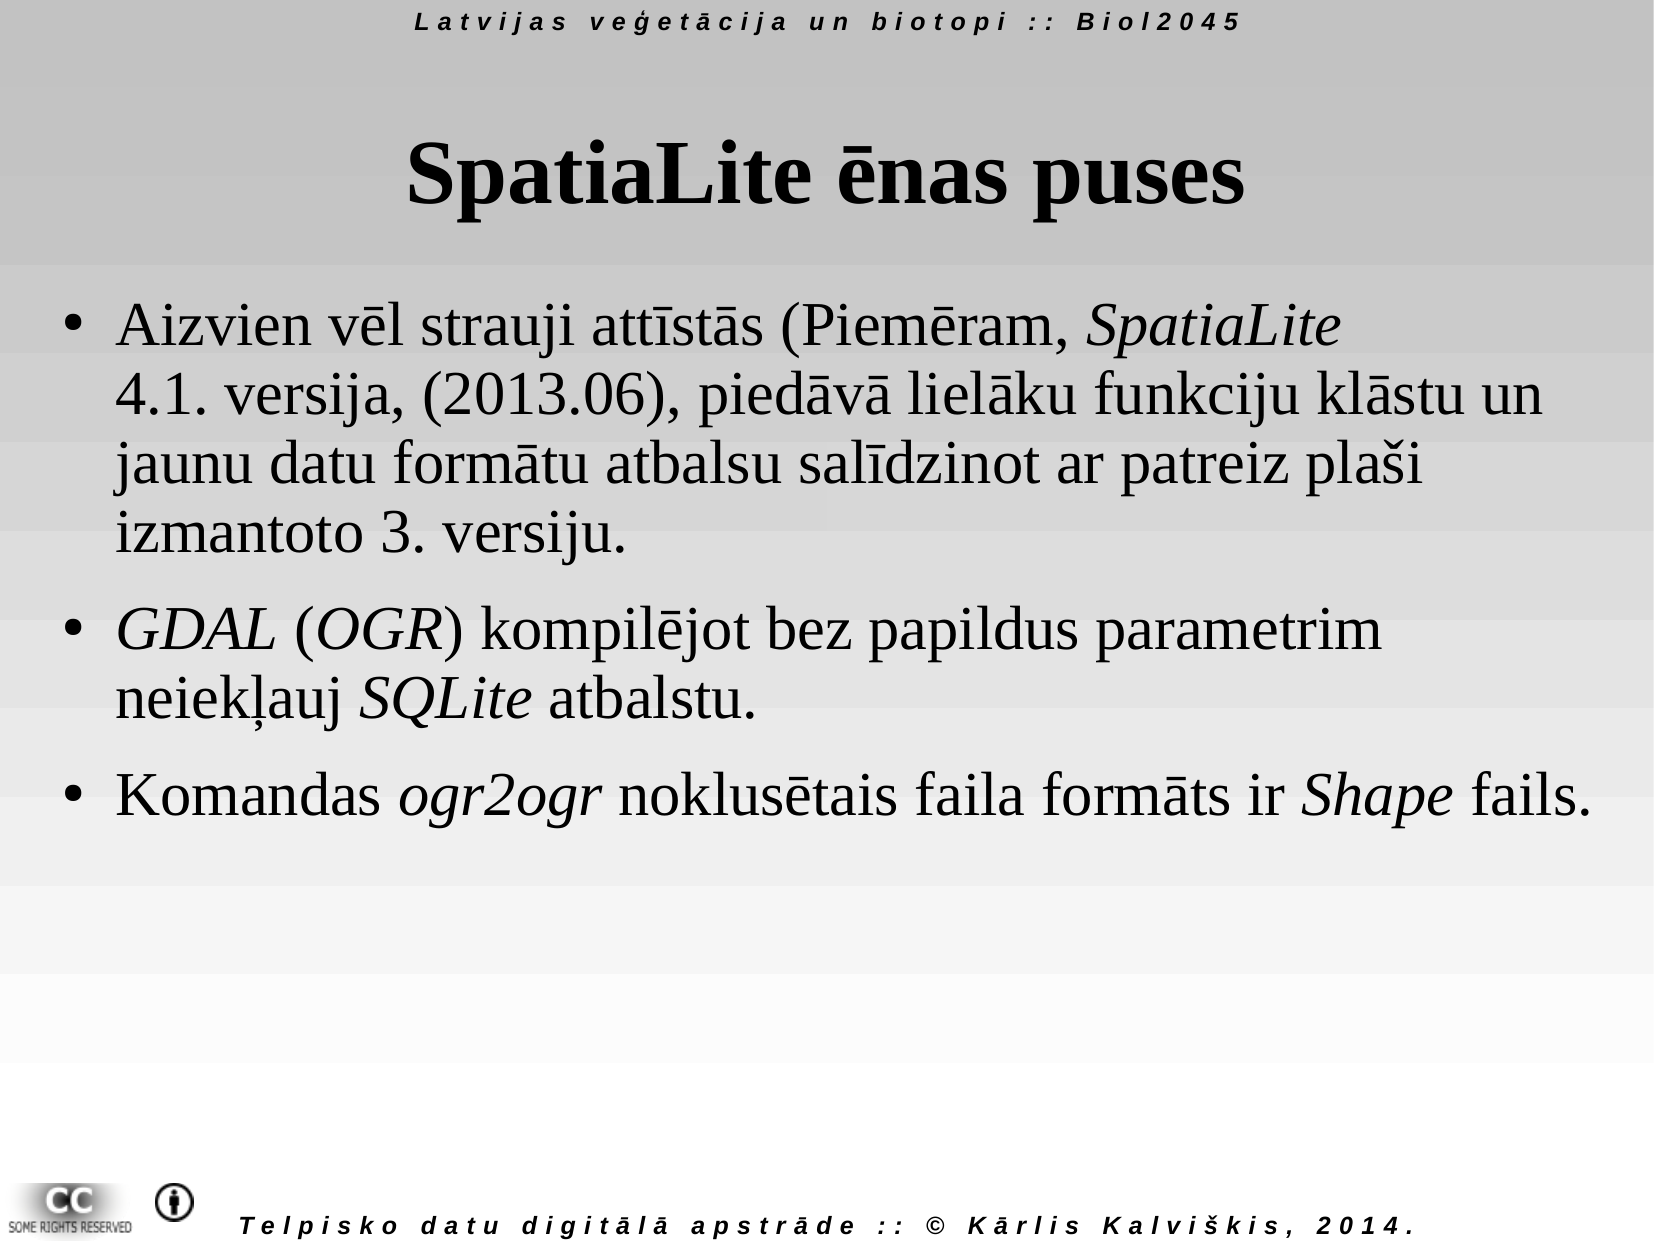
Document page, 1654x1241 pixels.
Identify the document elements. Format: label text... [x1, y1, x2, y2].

list Aizvien vēl strauji attīstās (Piemēram, SpatiaLite 4.1. versija, (2013.06), piedāvā lielāku funkciju klāstu un jaunu datu formātu atbalsu salīdzinot ar patreiz plaši izmantoto 3. versiju. GDAL (OGR) kompilējot bez papildus parametrim neiekļauj SQLite atbalstu. Komandas ogr2ogr noklusētais faila formāts ir Shape fails. [44, 289, 1610, 1113]
title SpatiaLite ēnas puses [29, 49, 1625, 296]
picture [0, 0, 1654, 1241]
